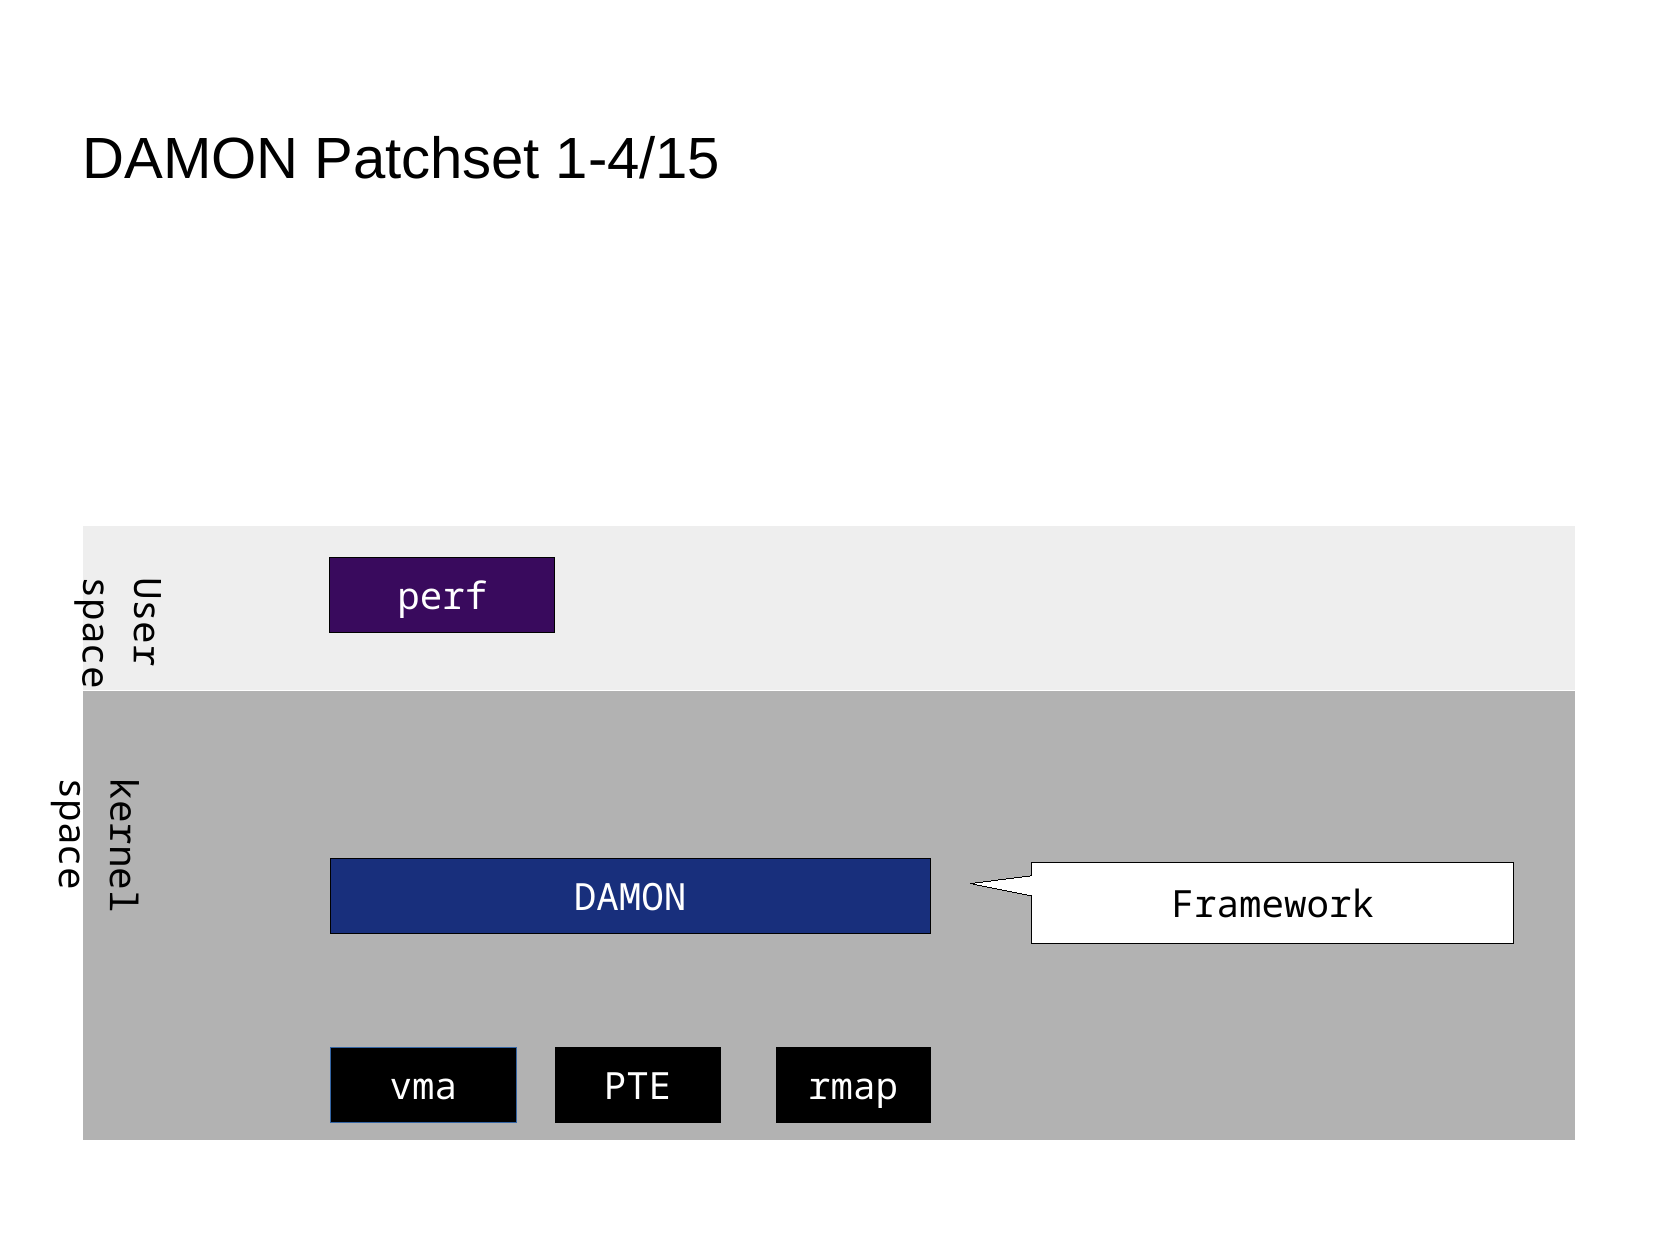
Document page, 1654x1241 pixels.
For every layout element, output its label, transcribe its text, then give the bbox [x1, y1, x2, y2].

text_box PTE [555, 1047, 721, 1123]
text_box vma [330, 1047, 517, 1123]
text_box [85, 627, 91, 637]
text_box perf [329, 557, 555, 633]
text_box [82, 604, 91, 651]
title DAMON Patchset 1-4/15 [82, 108, 1571, 210]
text_box DAMON [330, 858, 931, 934]
text_box [82, 650, 90, 674]
text_box [85, 605, 91, 615]
text_box [82, 525, 1576, 1141]
text_box User space [89, 562, 182, 830]
text_box rmap [776, 1047, 931, 1123]
text_box Framework [970, 862, 1514, 944]
text_box kernel space [100, 829, 158, 1032]
